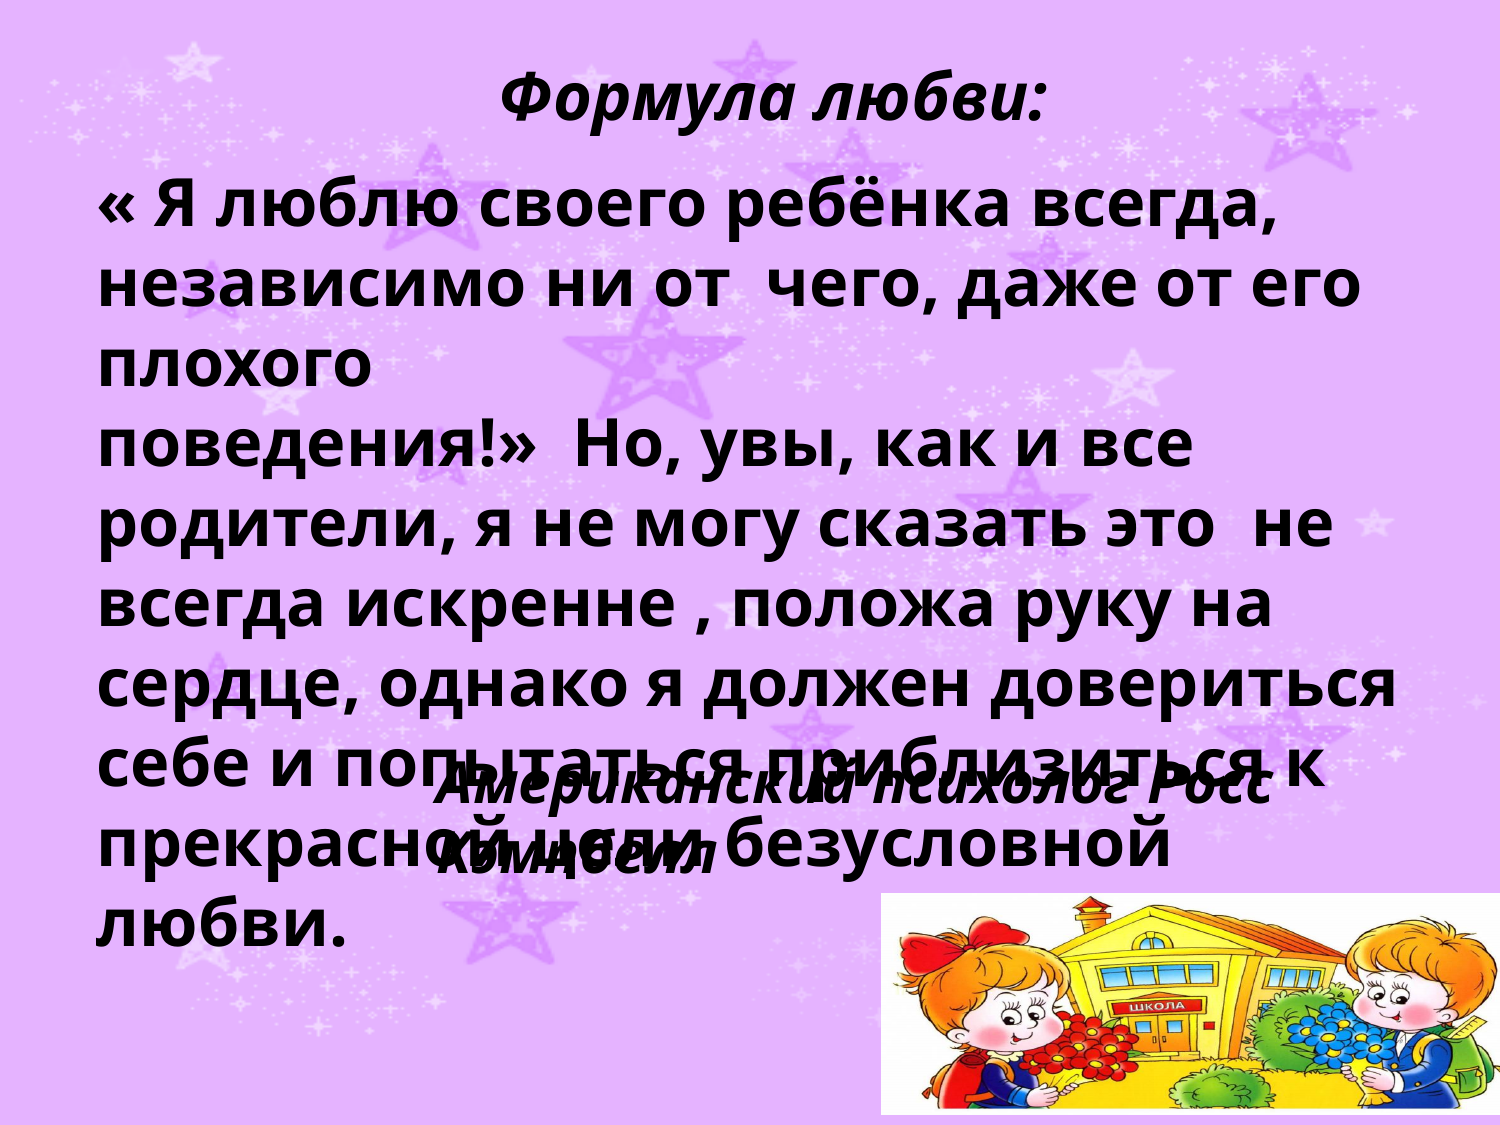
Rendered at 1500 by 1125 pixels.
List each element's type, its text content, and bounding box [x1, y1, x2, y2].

text_box « Я люблю своего ребёнка всегда, независимо ни от чего, даже от его плохого поведения!» Но, увы, как и все родители, я не могу сказать это не всегда искренне , положа руку на сердце, однако я должен довериться себе и попытаться приблизиться к прекрасной цели безусловной любви. [81, 152, 1418, 967]
text_box Американский психолог Росс Кэмпбелл [421, 738, 1454, 894]
text_box Формула любви: [128, 46, 1418, 142]
picture [0, 0, 1500, 1125]
